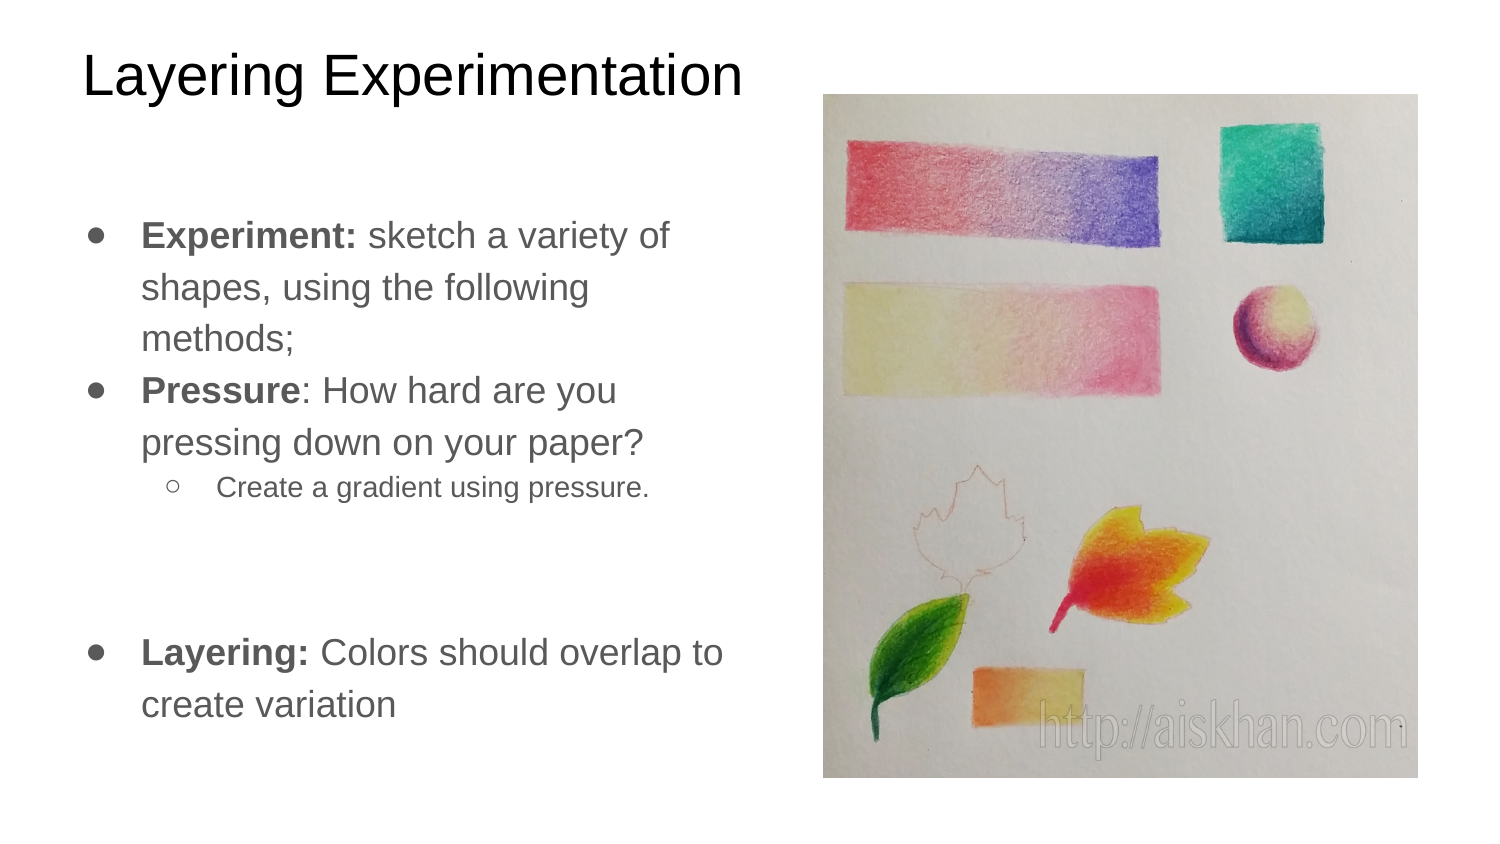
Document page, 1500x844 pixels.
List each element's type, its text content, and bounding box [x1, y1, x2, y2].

title Layering Experimentation [51, 22, 1449, 137]
list Experiment: sketch a variety of shapes, using the following methods; Pressure: How hard are you pressing down on your paper? Create a gradient using pressure. Layering: Colors should overlap to create variation [51, 189, 750, 808]
picture [823, 94, 1418, 779]
